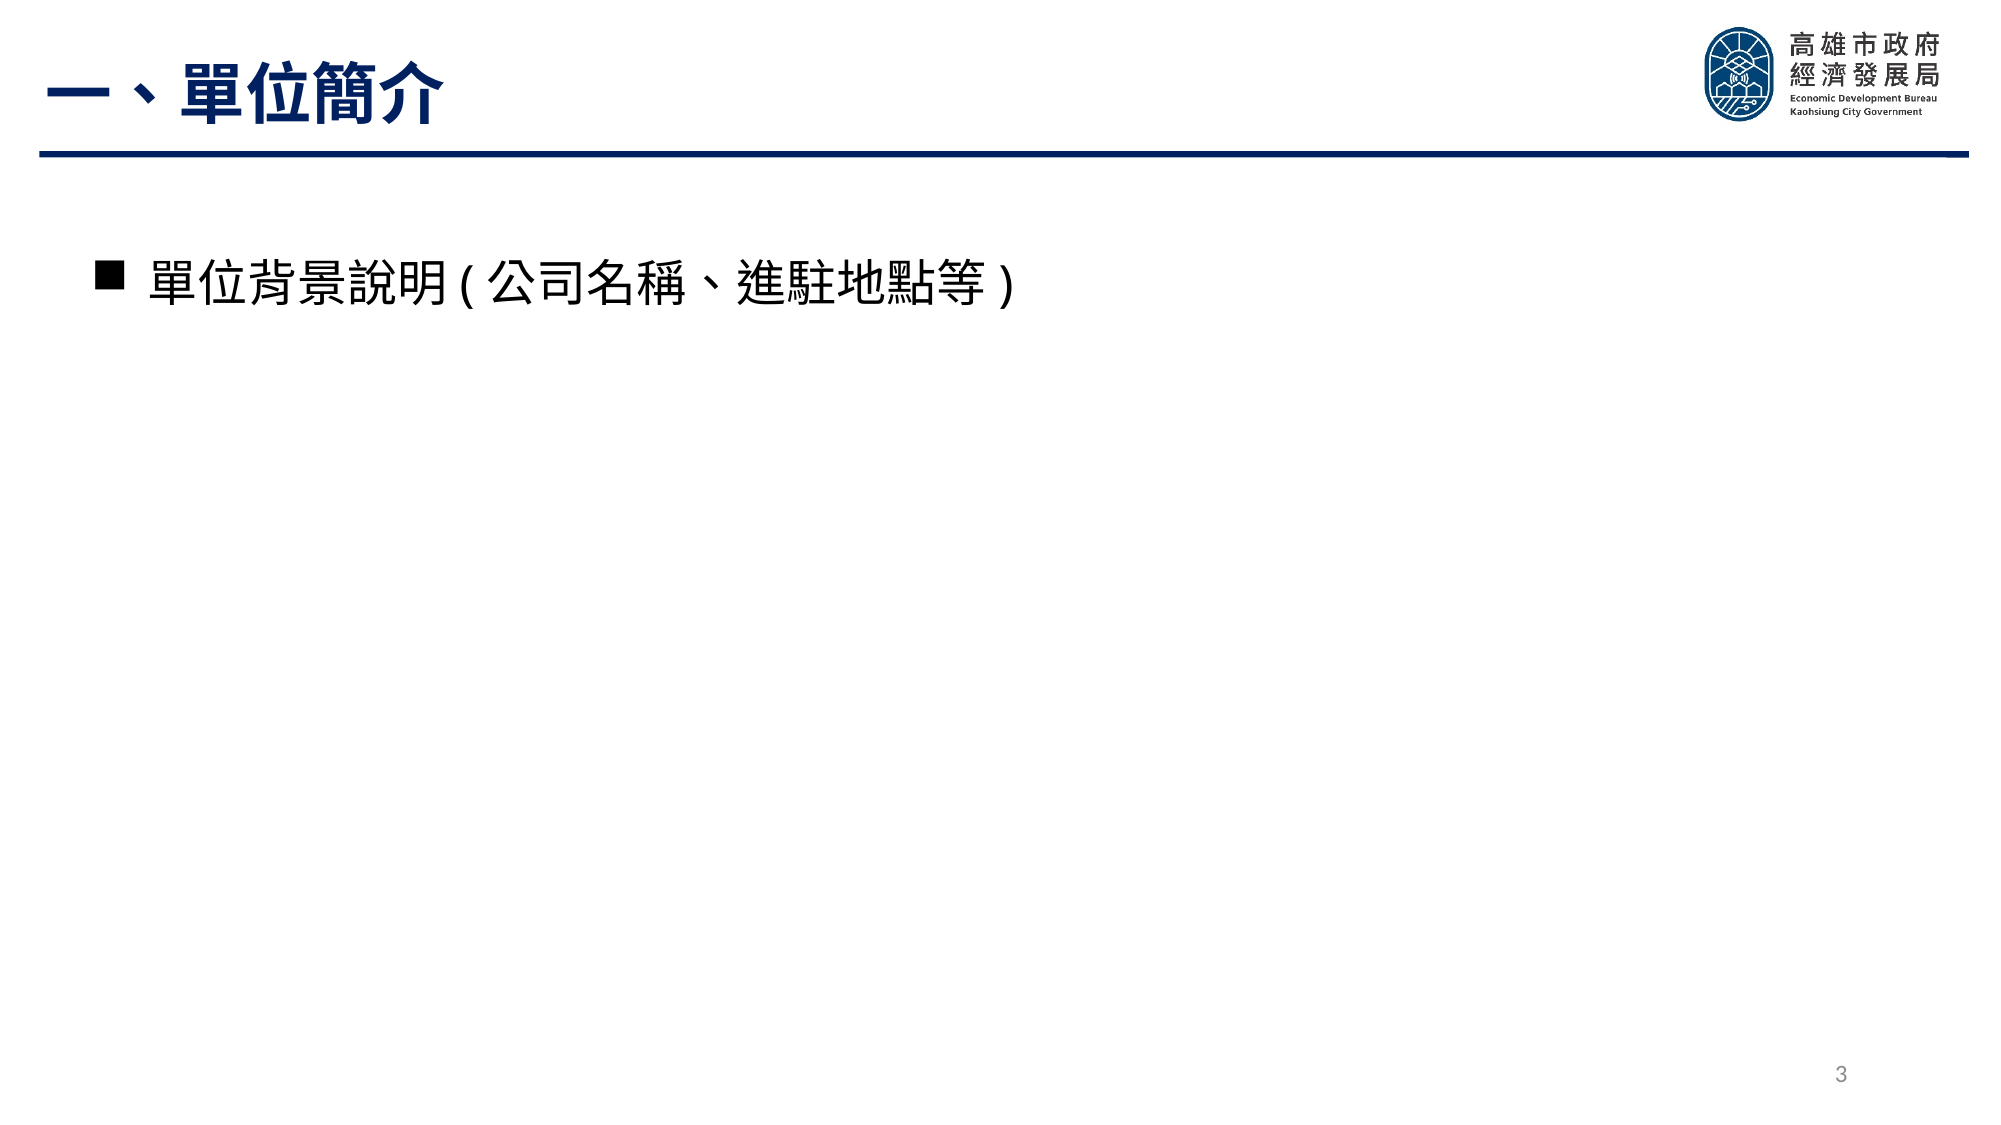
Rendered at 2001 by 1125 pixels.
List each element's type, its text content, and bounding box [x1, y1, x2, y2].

picture [1662, 7, 1969, 148]
slide_number <編號> [1412, 1042, 1863, 1103]
text_box 一、單位簡介 [29, 16, 1978, 168]
text_box 單位背景說明(公司名稱、進駐地點等) [76, 244, 1758, 319]
